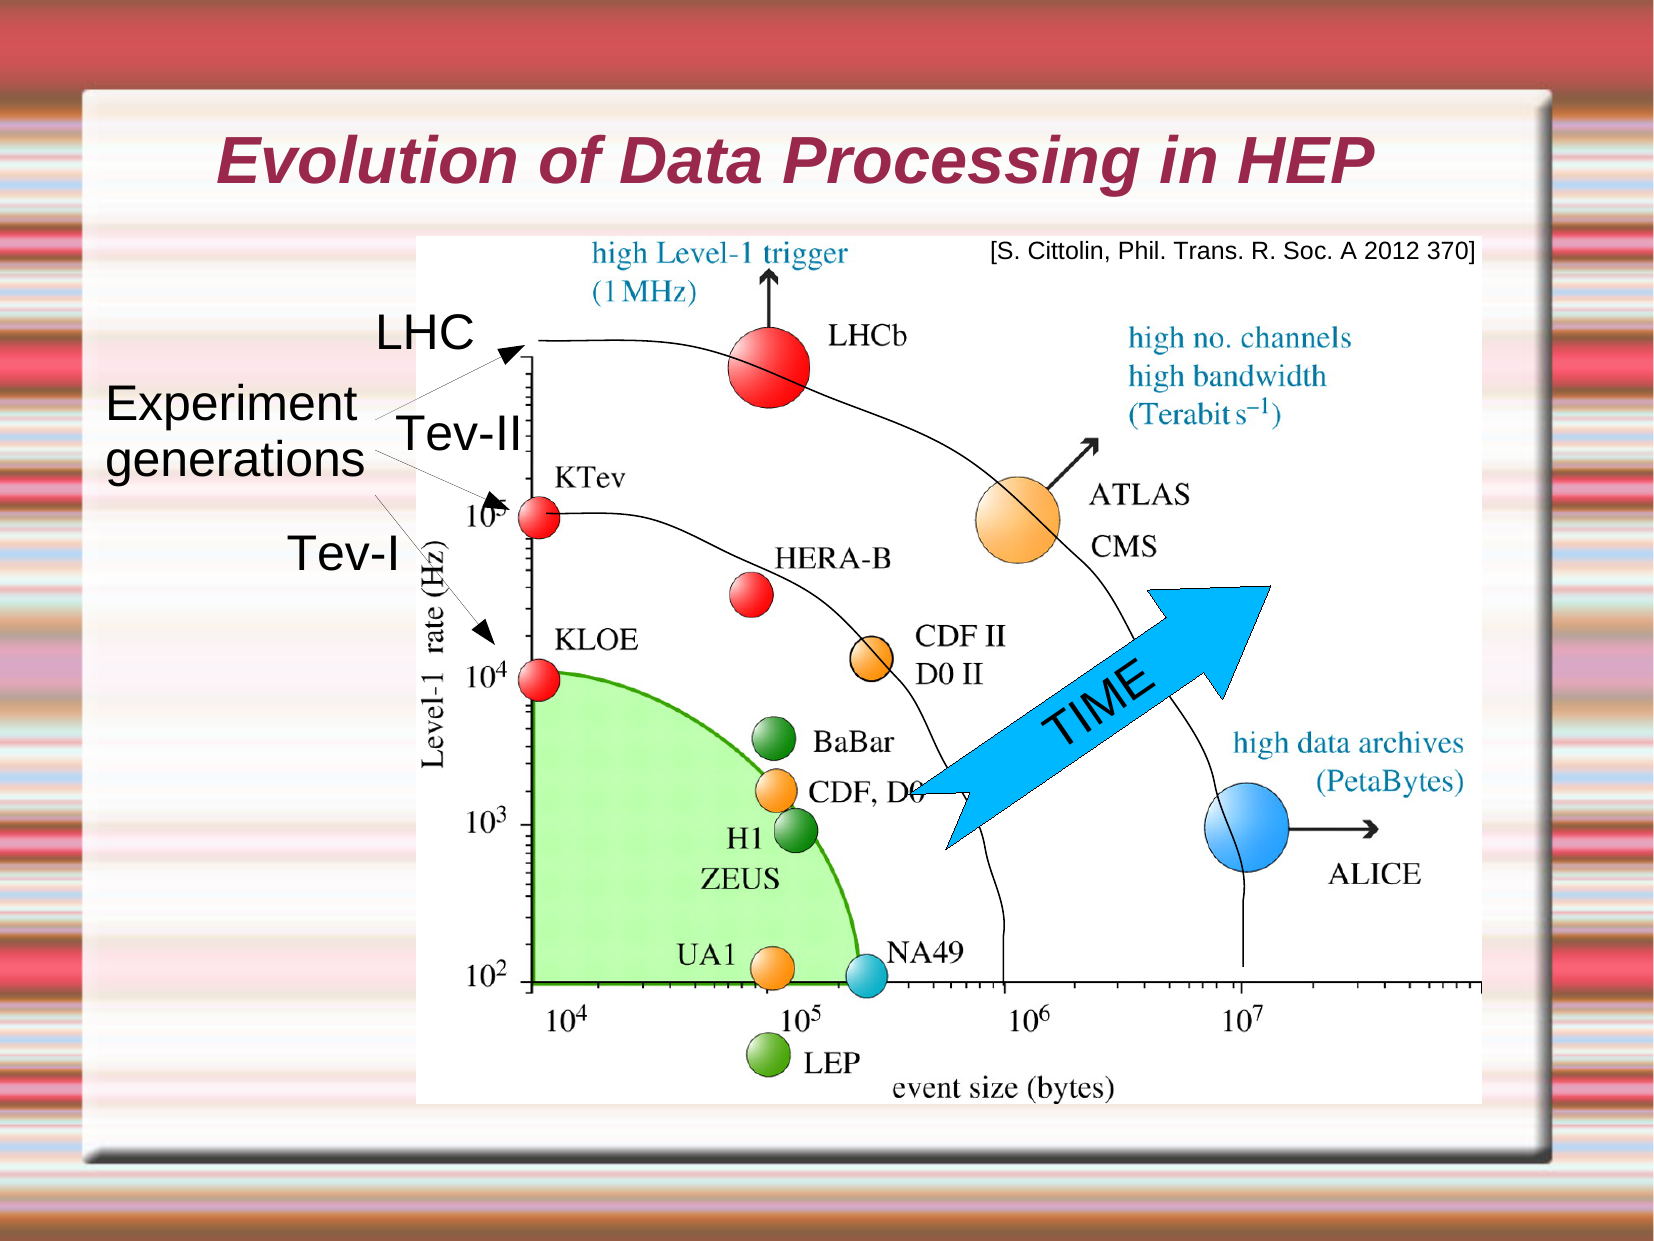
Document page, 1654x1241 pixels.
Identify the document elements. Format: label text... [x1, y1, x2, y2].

text_box [S. Cittolin, Phil. Trans. R. Soc. A 2012 370] [990, 236, 1482, 293]
text_box LHC [375, 304, 476, 376]
text_box TIME [908, 585, 1271, 850]
text_box Tev-II [394, 405, 556, 481]
text_box Tev-I [286, 525, 417, 601]
title Evolution of Data Processing in HEP [90, 90, 1503, 231]
picture [0, 0, 1654, 1241]
text_box Experiment generations [105, 375, 398, 511]
